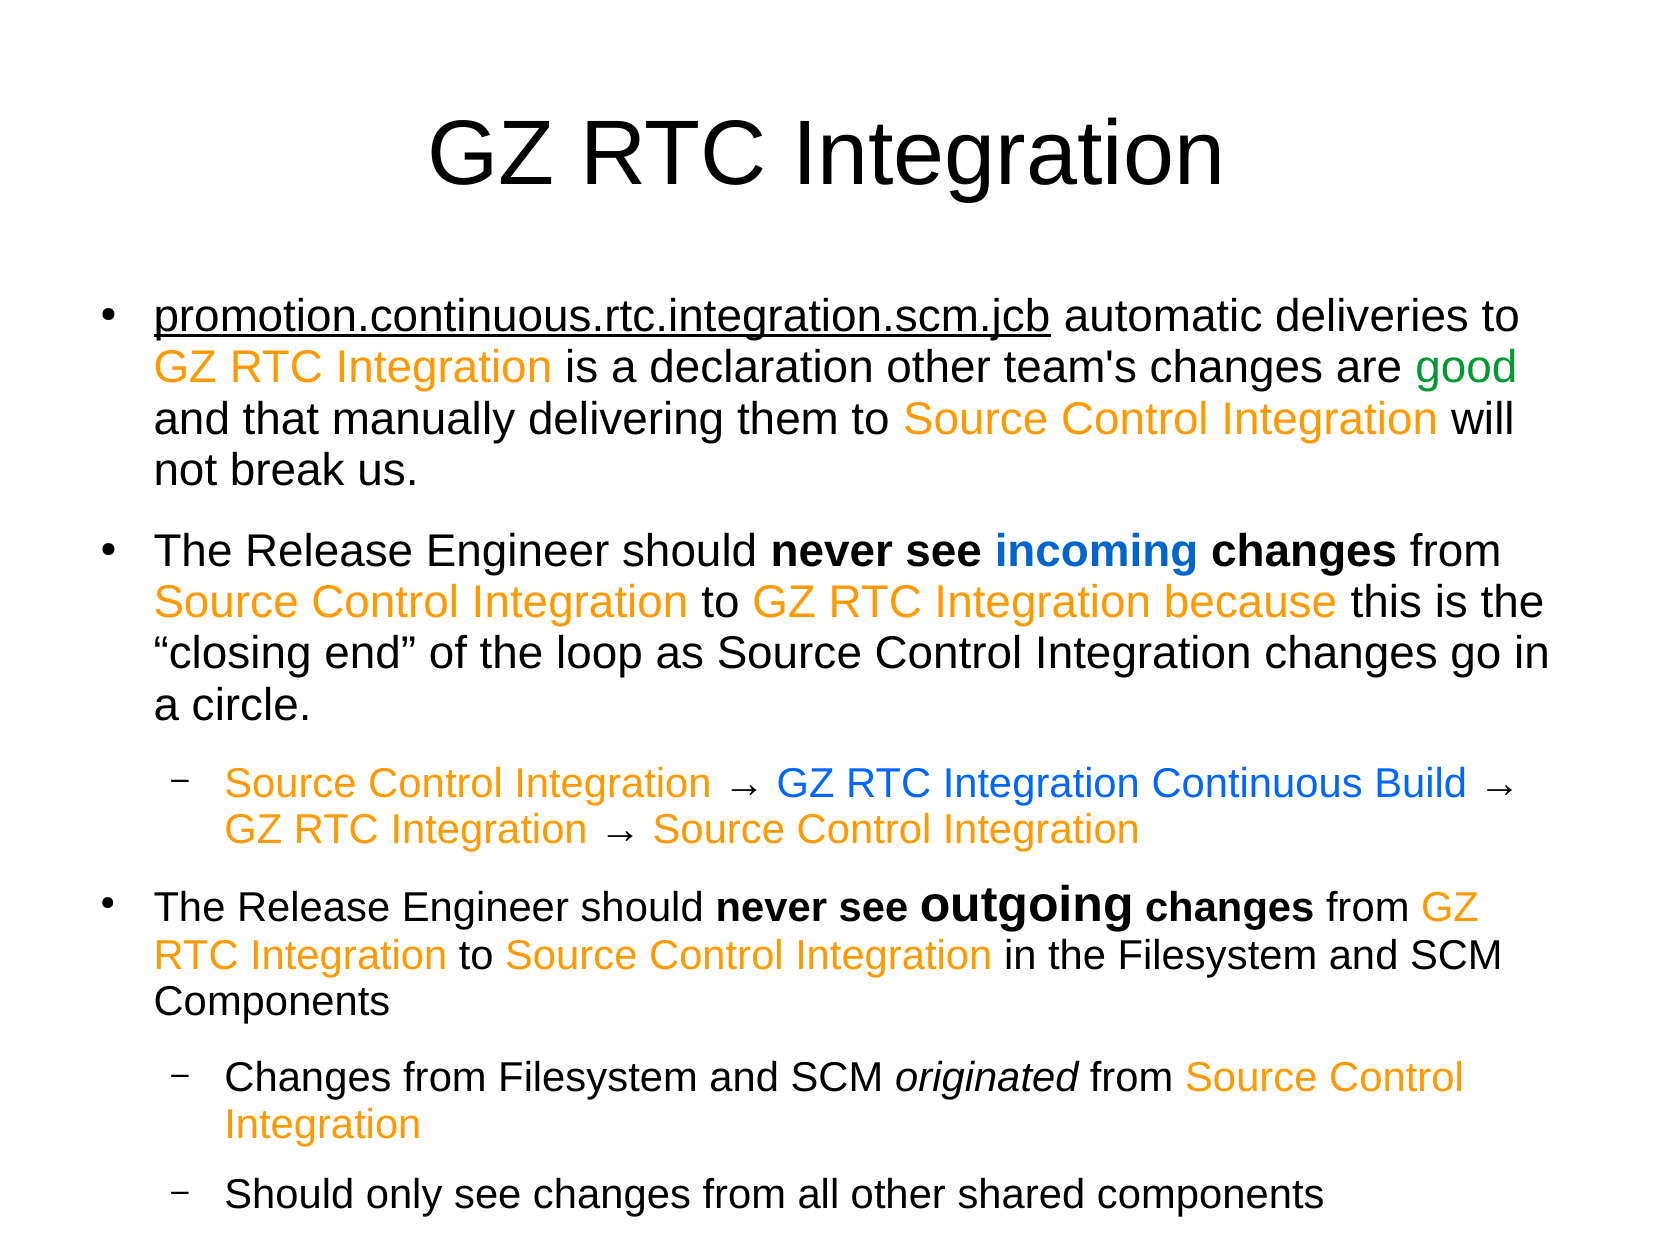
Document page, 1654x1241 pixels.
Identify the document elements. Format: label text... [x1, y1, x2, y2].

list promotion.continuous.rtc.integration.scm.jcb automatic deliveries to GZ RTC Integration is a declaration other team's changes are good and that manually delivering them to Source Control Integration will not break us. The Release Engineer should never see incoming changes from Source Control Integration to GZ RTC Integration because this is the “closing end” of the loop as Source Control Integration changes go in a circle. Source Control Integration → GZ RTC Integration Continuous Build → GZ RTC Integration → Source Control Integration The Release Engineer should never see outgoing changes from GZ RTC Integration to Source Control Integration in the Filesystem and SCM Components Changes from Filesystem and SCM originated from Source Control Integration Should only see changes from all other shared components [82, 290, 1571, 1218]
title GZ RTC Integration [82, 56, 1571, 250]
